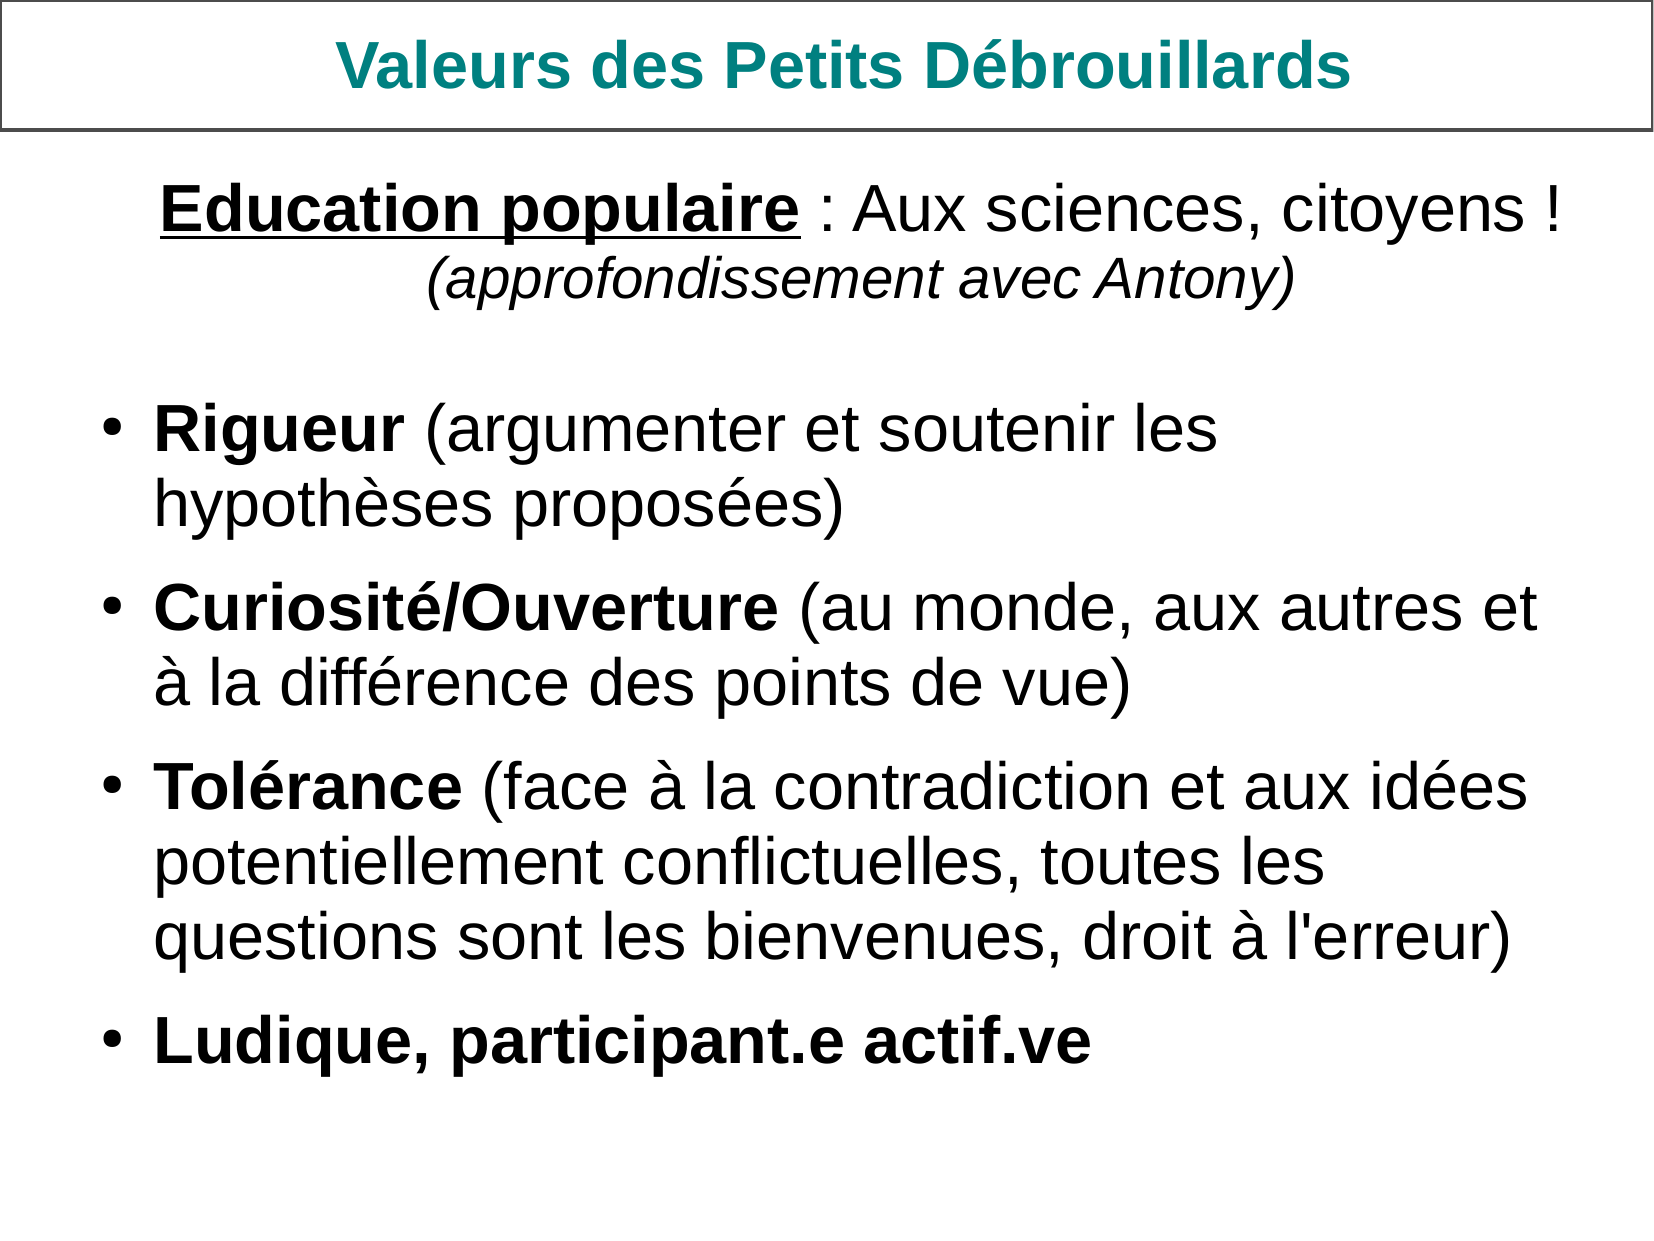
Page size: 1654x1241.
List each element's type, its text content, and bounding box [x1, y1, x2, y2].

list Education populaire : Aux sciences, citoyens ! (approfondissement avec Antony) Rigueur (argumenter et soutenir les hypothèses proposées) Curiosité/Ouverture (au monde, aux autres et à la différence des points de vue) Tolérance (face à la contradiction et aux idées potentiellement conflictuelles, toutes les questions sont les bienvenues, droit à l'erreur) Ludique, participant.e actif.ve [82, 171, 1571, 692]
text_box Valeurs des Petits Débrouillards [0, 0, 1654, 130]
